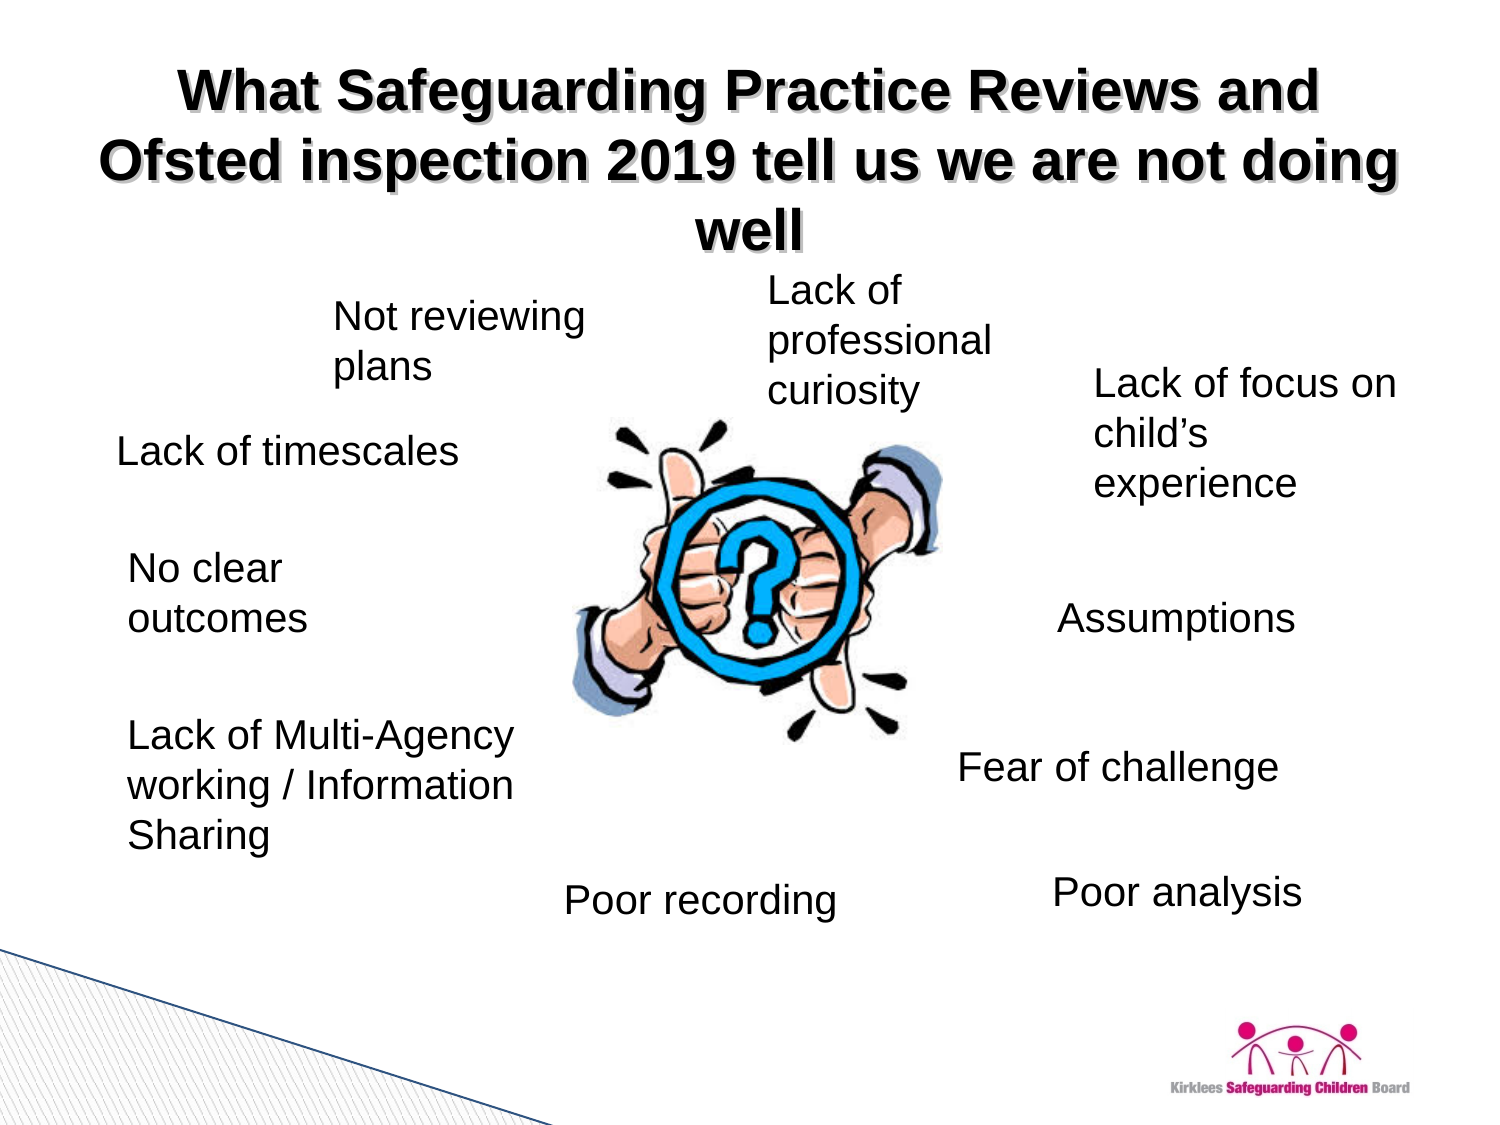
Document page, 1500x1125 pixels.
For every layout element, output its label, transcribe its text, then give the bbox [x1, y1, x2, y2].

text_box Assumptions [1042, 583, 1314, 650]
text_box Lack of professional curiosity [752, 255, 1095, 422]
text_box Lack of focus on child’s experience [1078, 348, 1421, 516]
text_box Poor recording [548, 865, 855, 931]
text_box Poor analysis [1037, 857, 1321, 923]
text_box Lack of timescales [100, 416, 478, 482]
text_box No clear outcomes [112, 533, 420, 650]
text_box Fear of challenge [942, 731, 1298, 798]
text_box Not reviewing plans [317, 281, 702, 398]
title What Safeguarding Practice Reviews and Ofsted inspection 2019 tell us we are not doing well [75, 45, 1426, 233]
text_box Lack of Multi-Agency working / Information Sharing [112, 700, 609, 868]
picture [572, 417, 943, 745]
